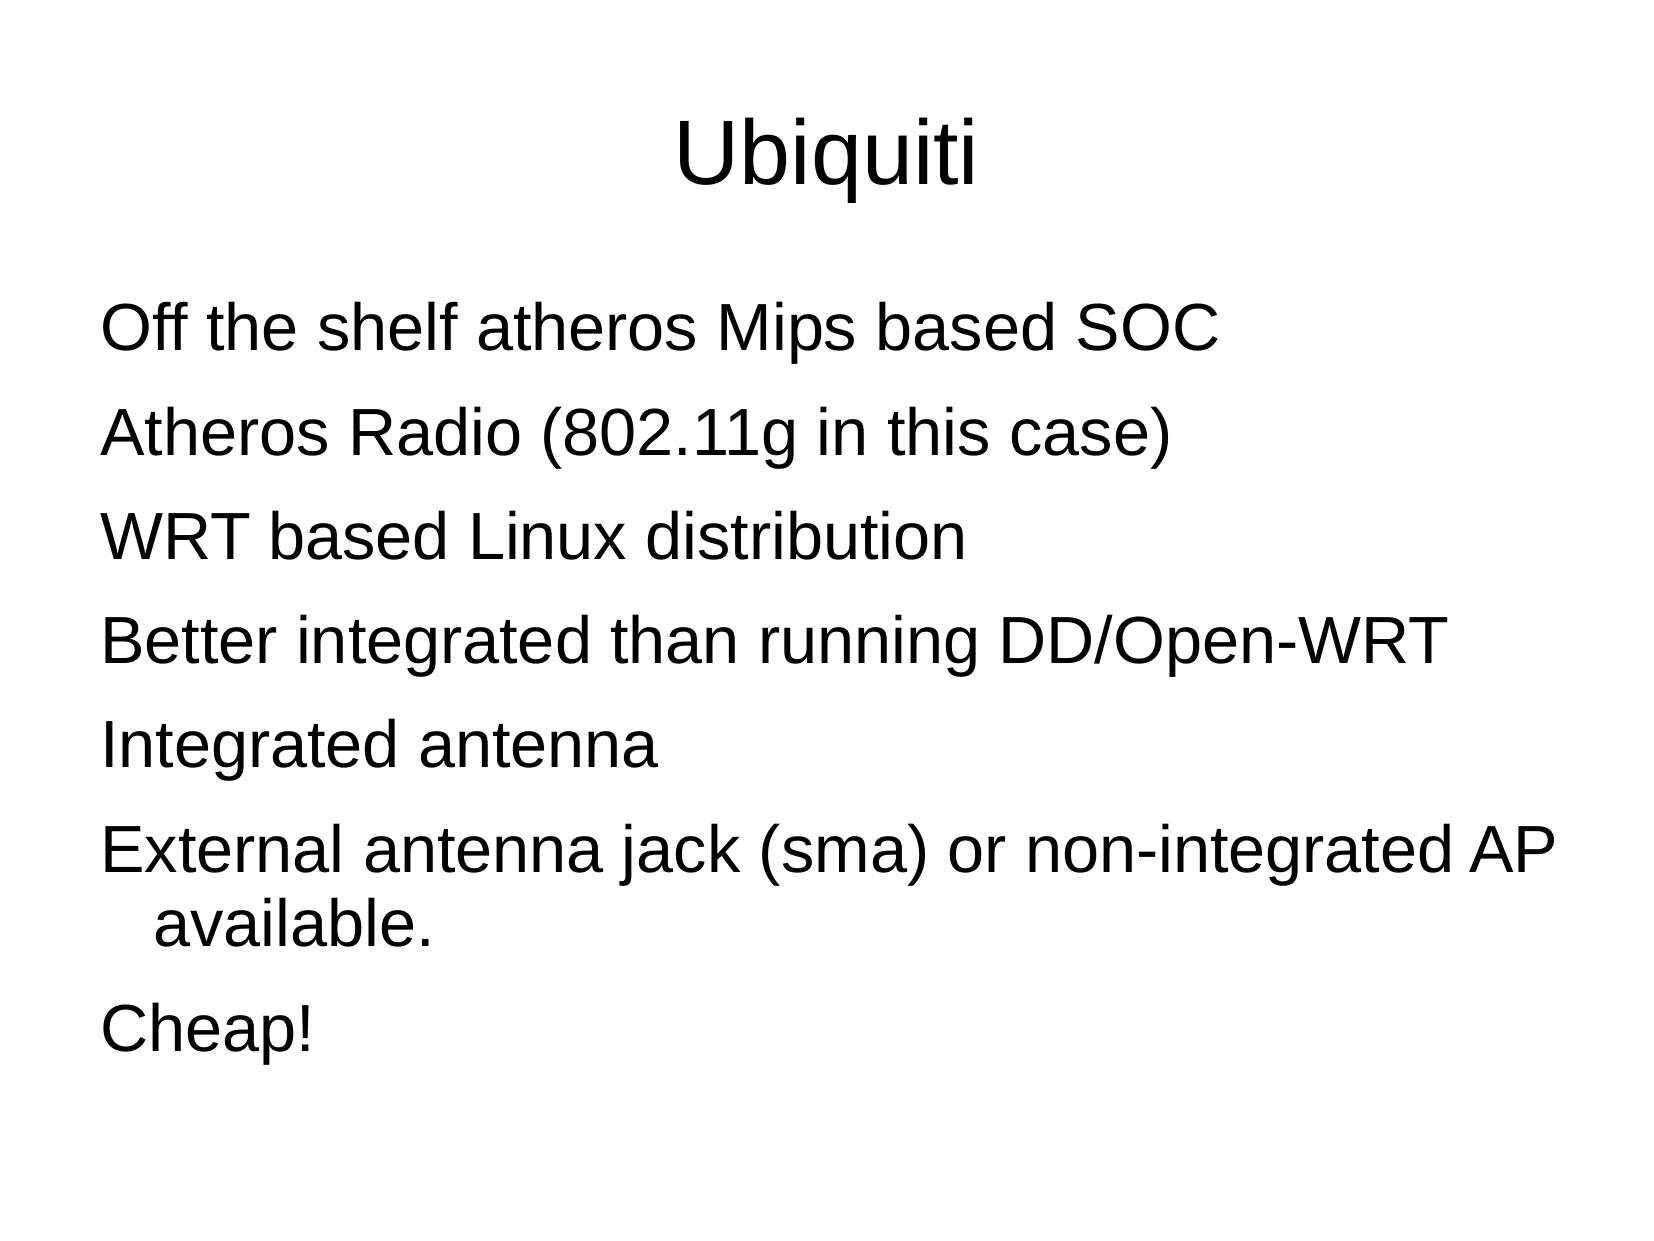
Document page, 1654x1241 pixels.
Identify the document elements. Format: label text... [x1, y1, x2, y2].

list Off the shelf atheros Mips based SOC Atheros Radio (802.11g in this case) WRT based Linux distribution Better integrated than running DD/Open-WRT Integrated antenna External antenna jack (sma) or non-integrated AP available. Cheap! [82, 290, 1571, 1109]
title Ubiquiti [82, 49, 1571, 257]
